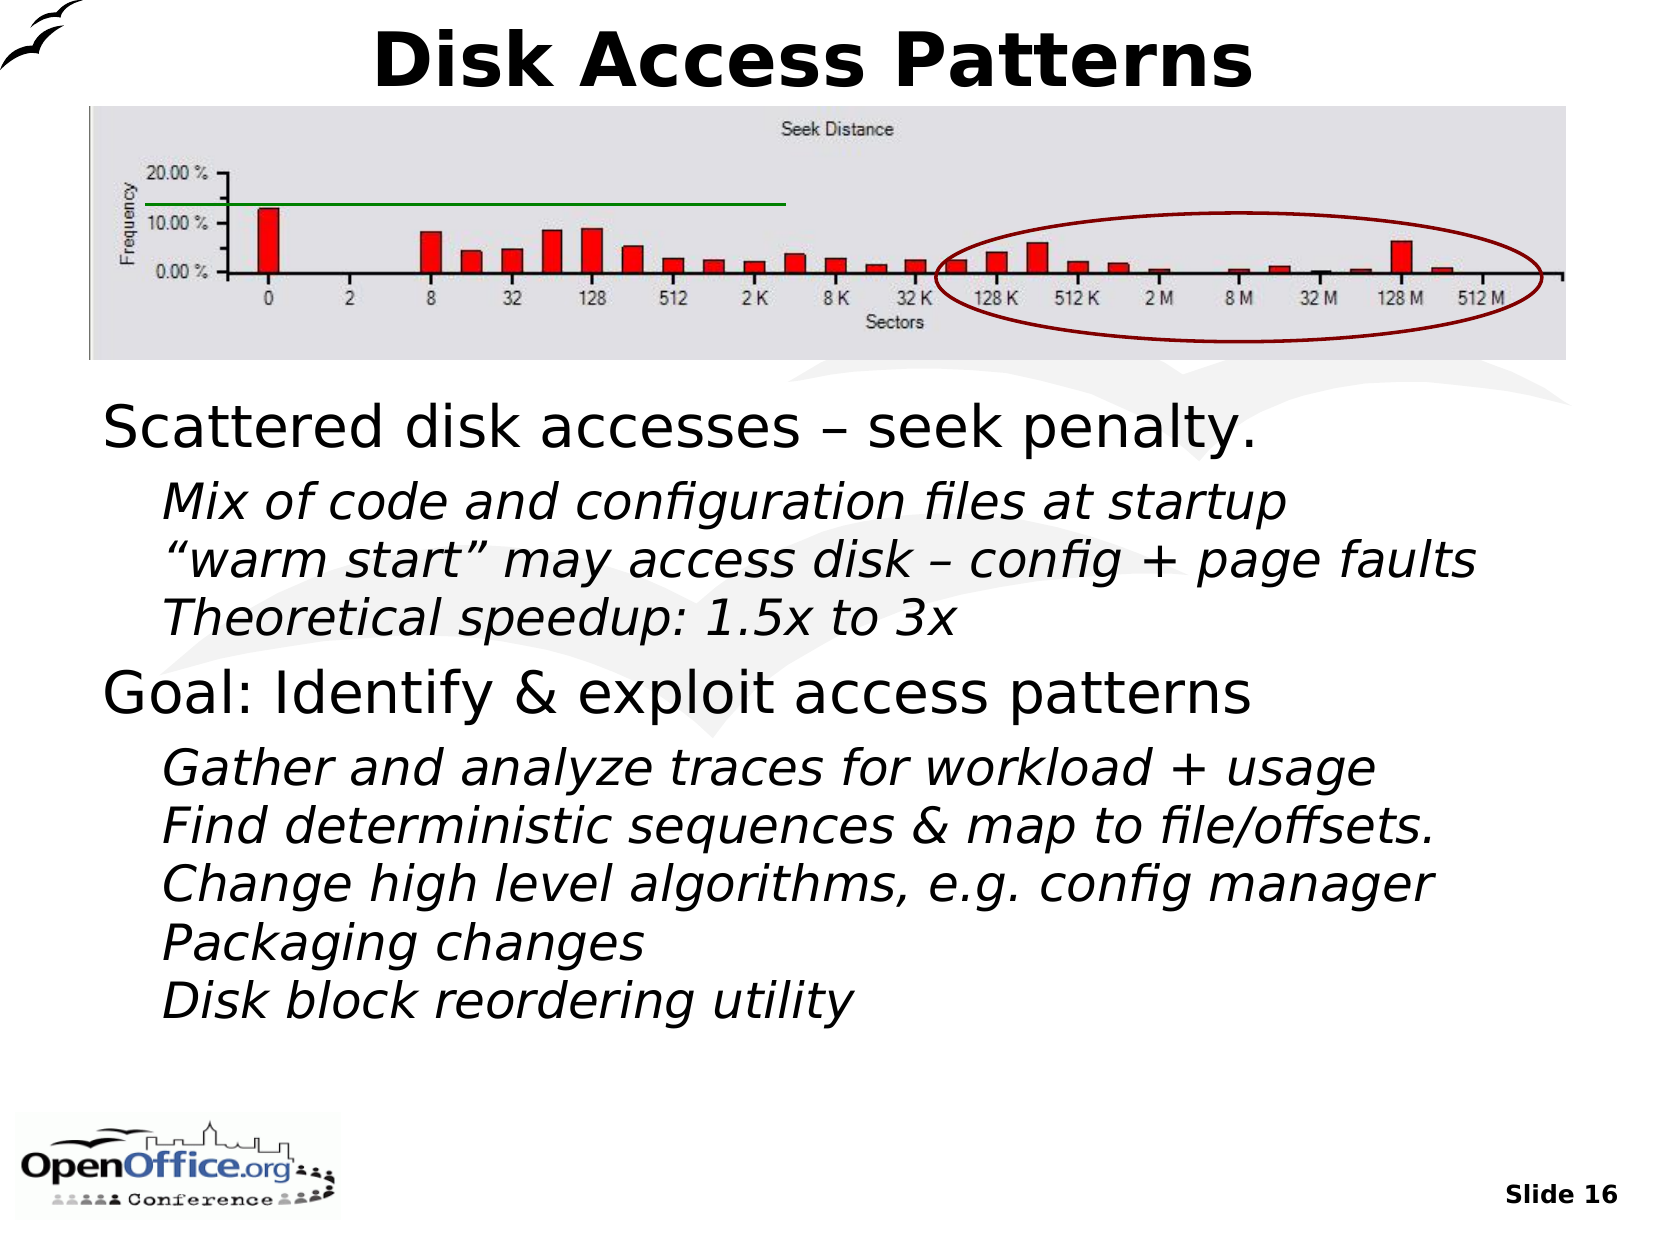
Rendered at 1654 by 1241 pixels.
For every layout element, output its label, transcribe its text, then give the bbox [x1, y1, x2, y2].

title Disk Access Patterns [0, 0, 1654, 121]
list Scattered disk accesses – seek penalty. Mix of code and configuration files at startup “warm start” may access disk – config + page faults Theoretical speedup: 1.5x to 3x Goal: Identify & exploit access patterns Gather and analyze traces for workload + usage Find deterministic sequences & map to file/offsets. Change high level algorithms, e.g. config manager Packaging changes Disk block reordering utility [102, 393, 1529, 1085]
picture [89, 106, 1566, 361]
picture [15, 1112, 341, 1220]
